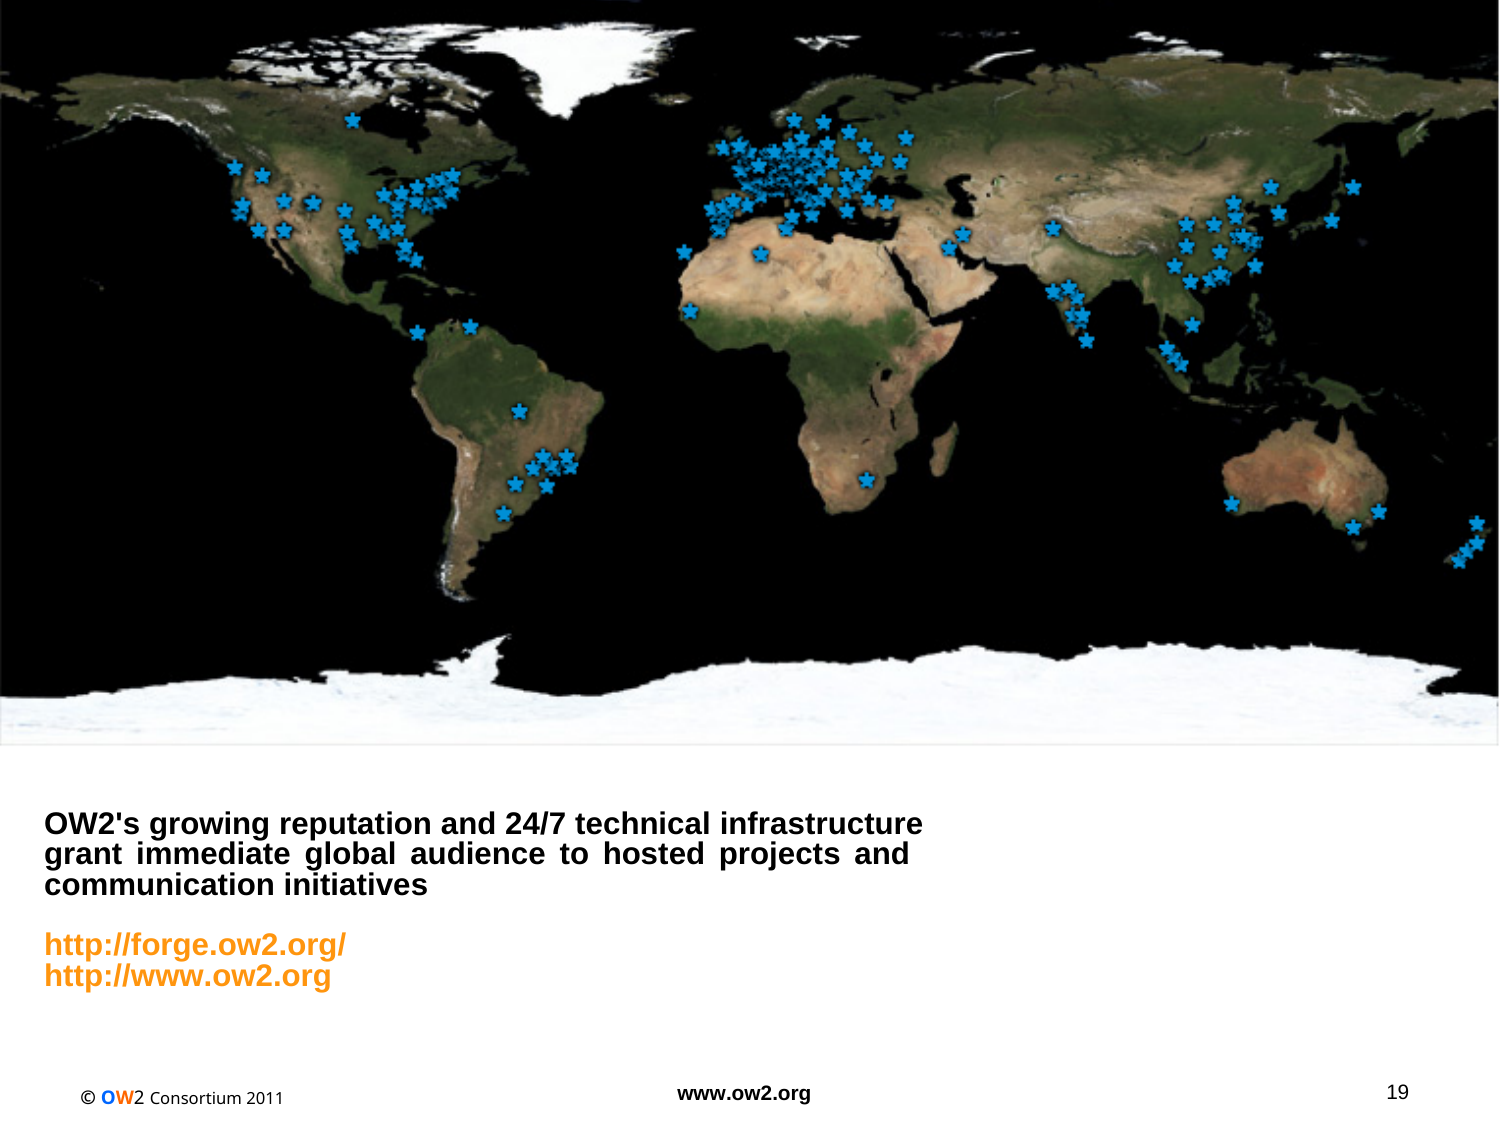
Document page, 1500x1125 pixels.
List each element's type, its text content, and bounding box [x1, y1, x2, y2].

text_box OW2's growing reputation and 24/7 technical infrastructure grant immediate global audience to hosted projects and communication initiatives http://forge.ow2.org/ http://www.ow2.org [29, 797, 940, 1005]
picture [0, 0, 1500, 752]
